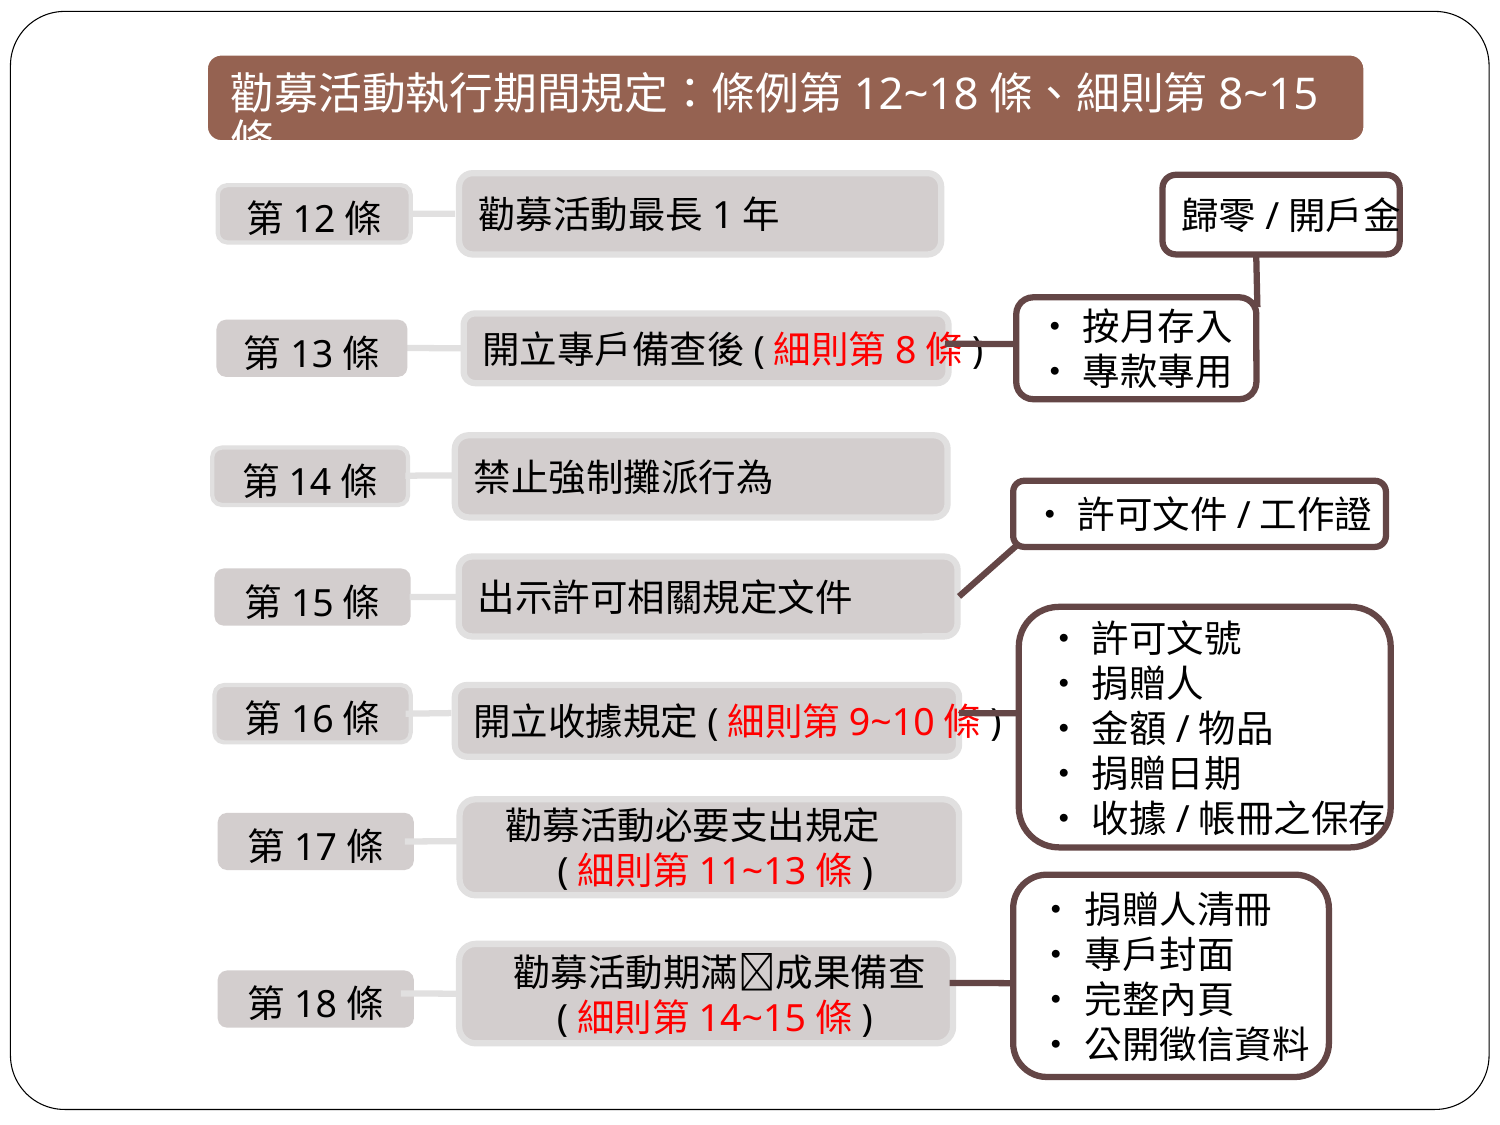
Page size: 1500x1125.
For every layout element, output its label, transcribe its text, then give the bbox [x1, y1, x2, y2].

text_box ‧許可文件/工作證 [1013, 480, 1386, 547]
text_box 第17條 [217, 812, 414, 871]
text_box ‧按月存入 ‧專款專用 [1016, 297, 1257, 400]
text_box 勸募活動執行期間規定：條例第12~18條、細則第8~15條 [218, 59, 1364, 137]
text_box ‧捐贈人清冊 ‧專戶封面 ‧完整內頁 ‧公開徵信資料 [1013, 874, 1329, 1077]
text_box 出示許可相關規定文件 [458, 556, 958, 637]
text_box 勸募活動期滿成果備查 (細則第14~15條) [459, 943, 954, 1044]
text_box 第14條 [212, 447, 409, 505]
text_box 勸募活動最長1年 [459, 173, 942, 255]
text_box 第12條 [217, 185, 411, 243]
text_box 歸零/開戶金 [1162, 174, 1400, 255]
text_box 開立收據規定(細則第9~10條) [454, 685, 960, 757]
text_box ‧許可文號 ‧捐贈人 ‧金額/物品 ‧捐贈日期 ‧收據/帳冊之保存 [1018, 606, 1391, 848]
text_box 開立專戶備查後(細則第8條) [463, 313, 949, 384]
text_box 第18條 [217, 970, 414, 1028]
text_box [246, 137, 1361, 142]
text_box 勸募活動必要支出規定 (細則第11~13條) [459, 799, 960, 896]
text_box 禁止強制攤派行為 [454, 435, 948, 518]
text_box 第16條 [214, 685, 411, 743]
text_box 第13條 [216, 319, 408, 377]
text_box 第15條 [214, 568, 411, 626]
text_box [206, 54, 1361, 142]
